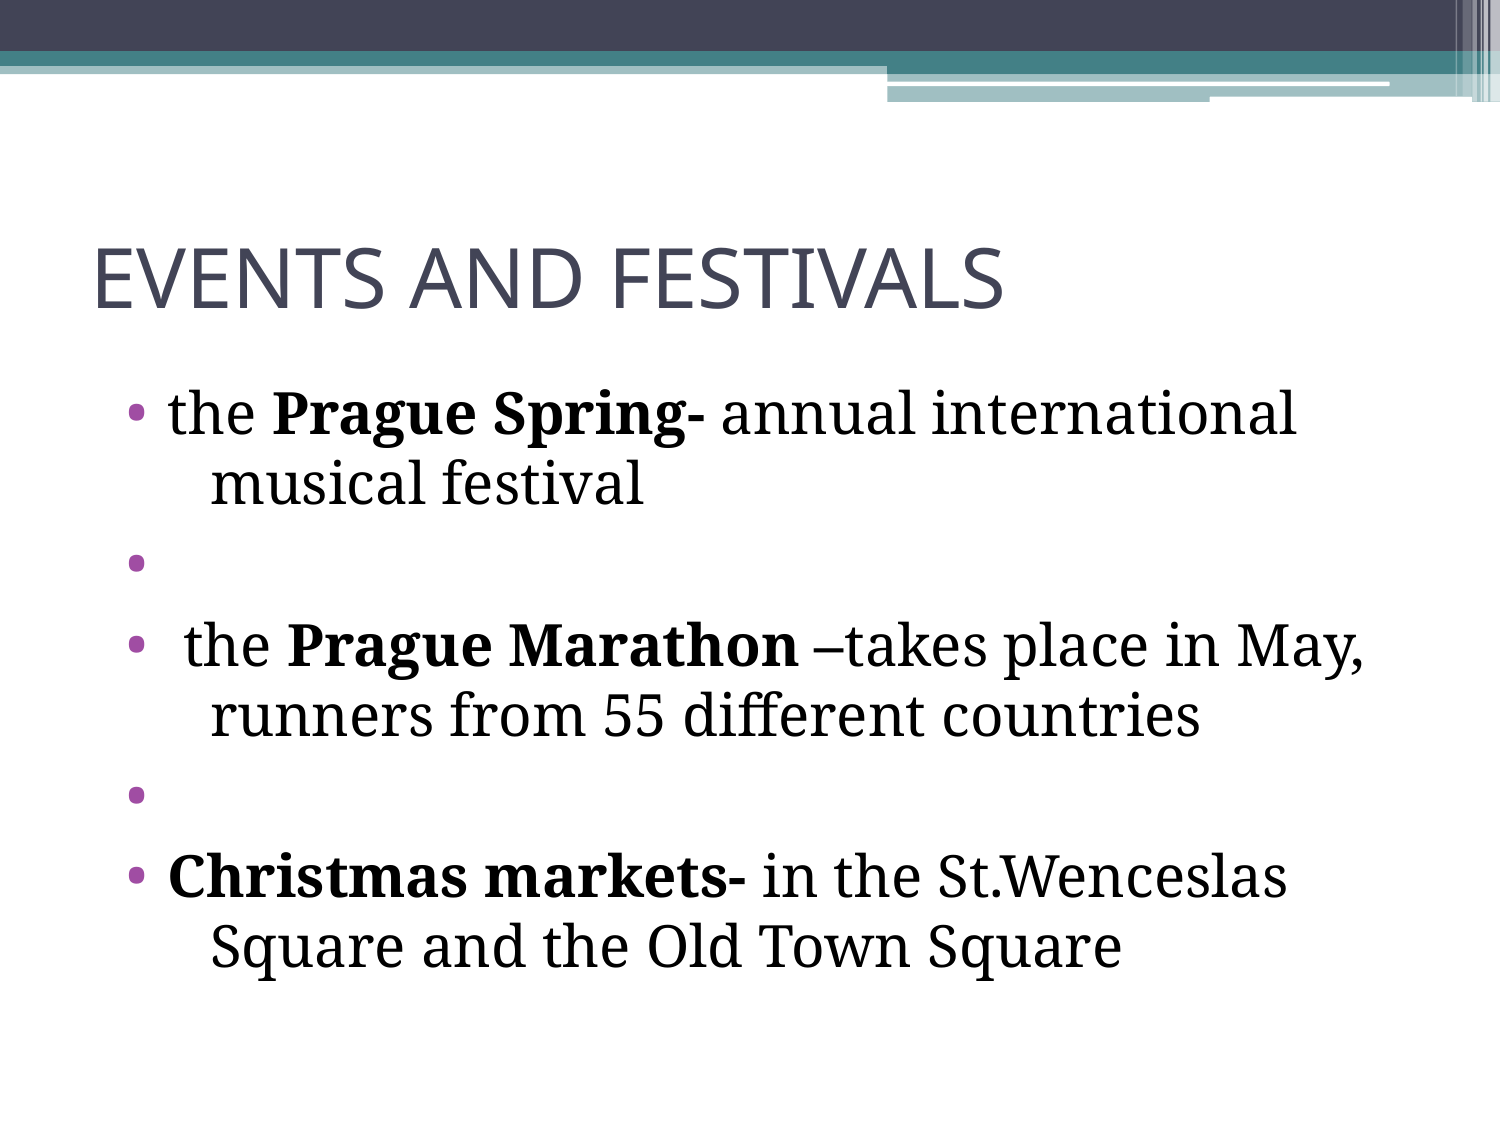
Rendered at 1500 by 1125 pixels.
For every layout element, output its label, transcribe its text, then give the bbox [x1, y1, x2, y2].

title EVENTS AND FESTIVALS [75, 187, 1426, 363]
list the Prague Spring- annual international musical festival the Prague Marathon –takes place in May, runners from 55 different countries Christmas markets- in the St.Wenceslas Square and the Old Town Square [75, 368, 1426, 1079]
